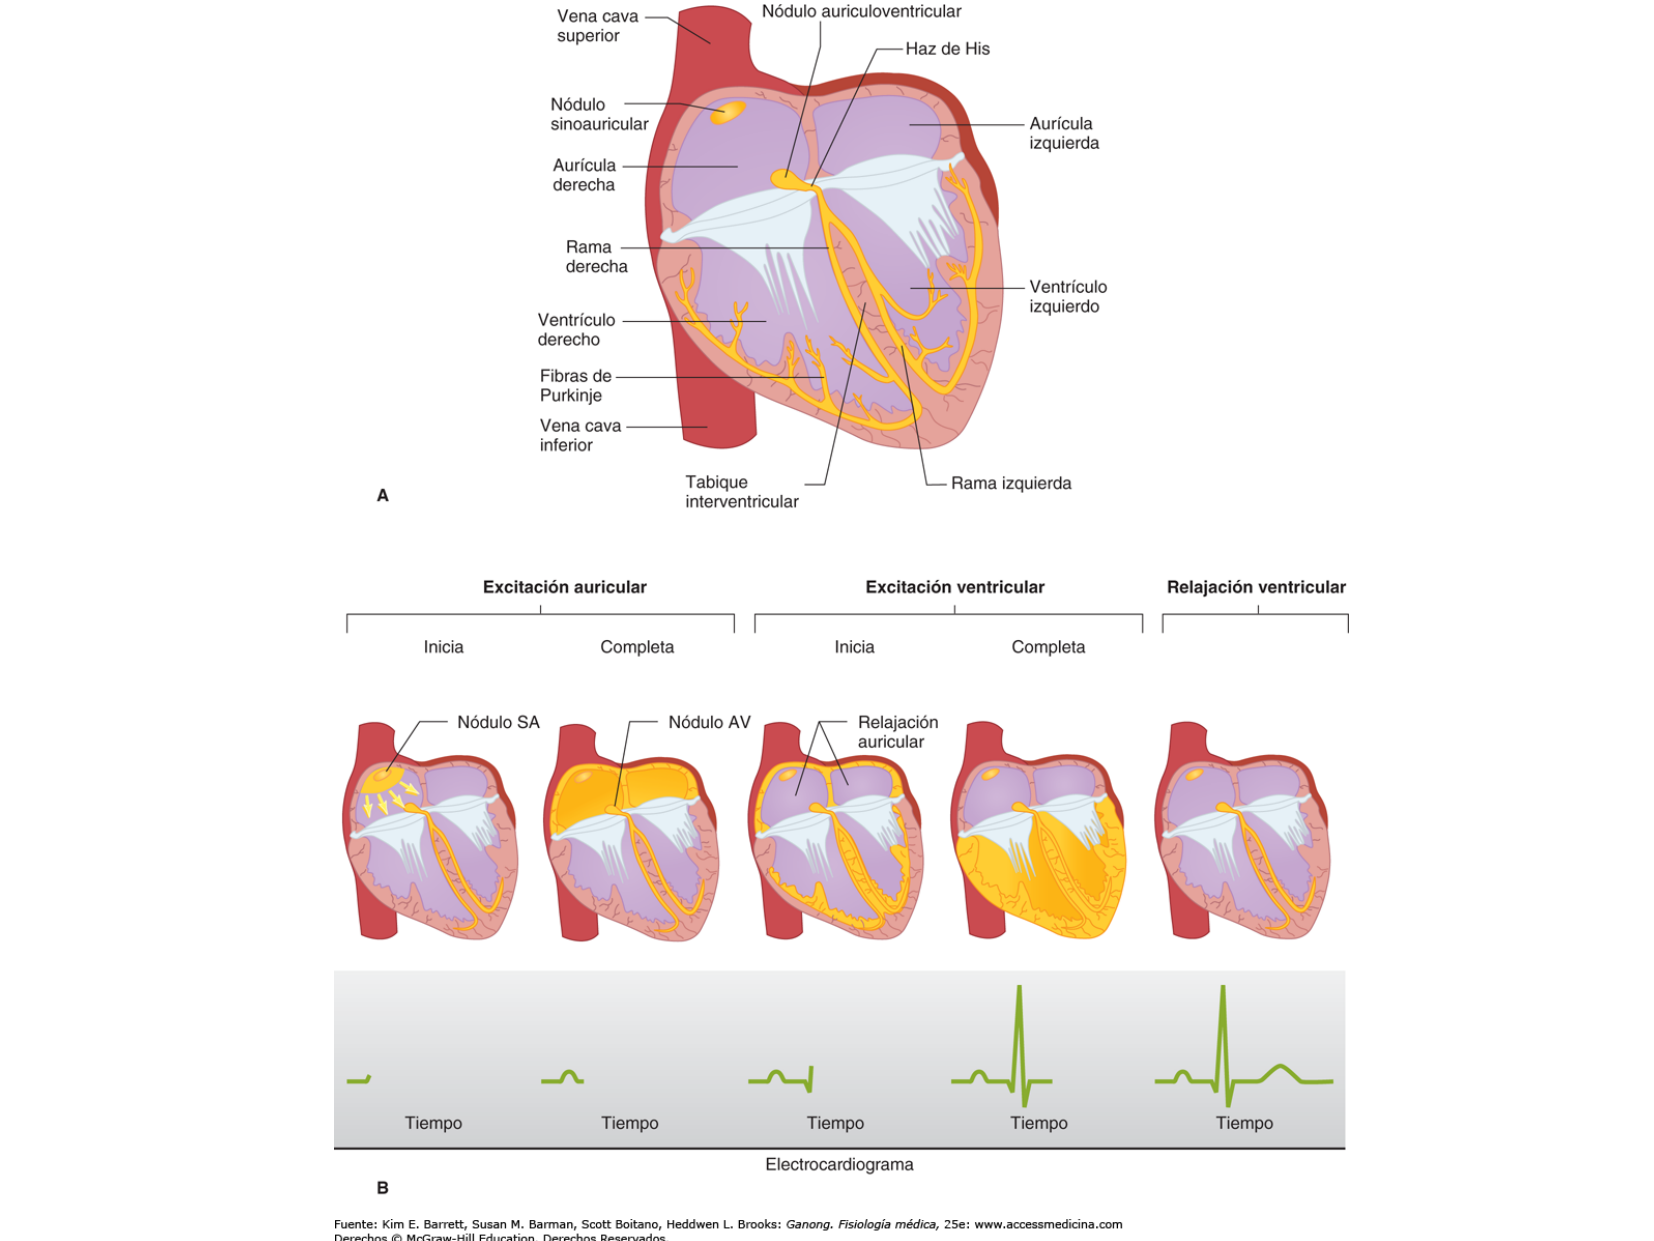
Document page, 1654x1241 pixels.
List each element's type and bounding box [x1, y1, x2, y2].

picture [334, 4, 1349, 1241]
